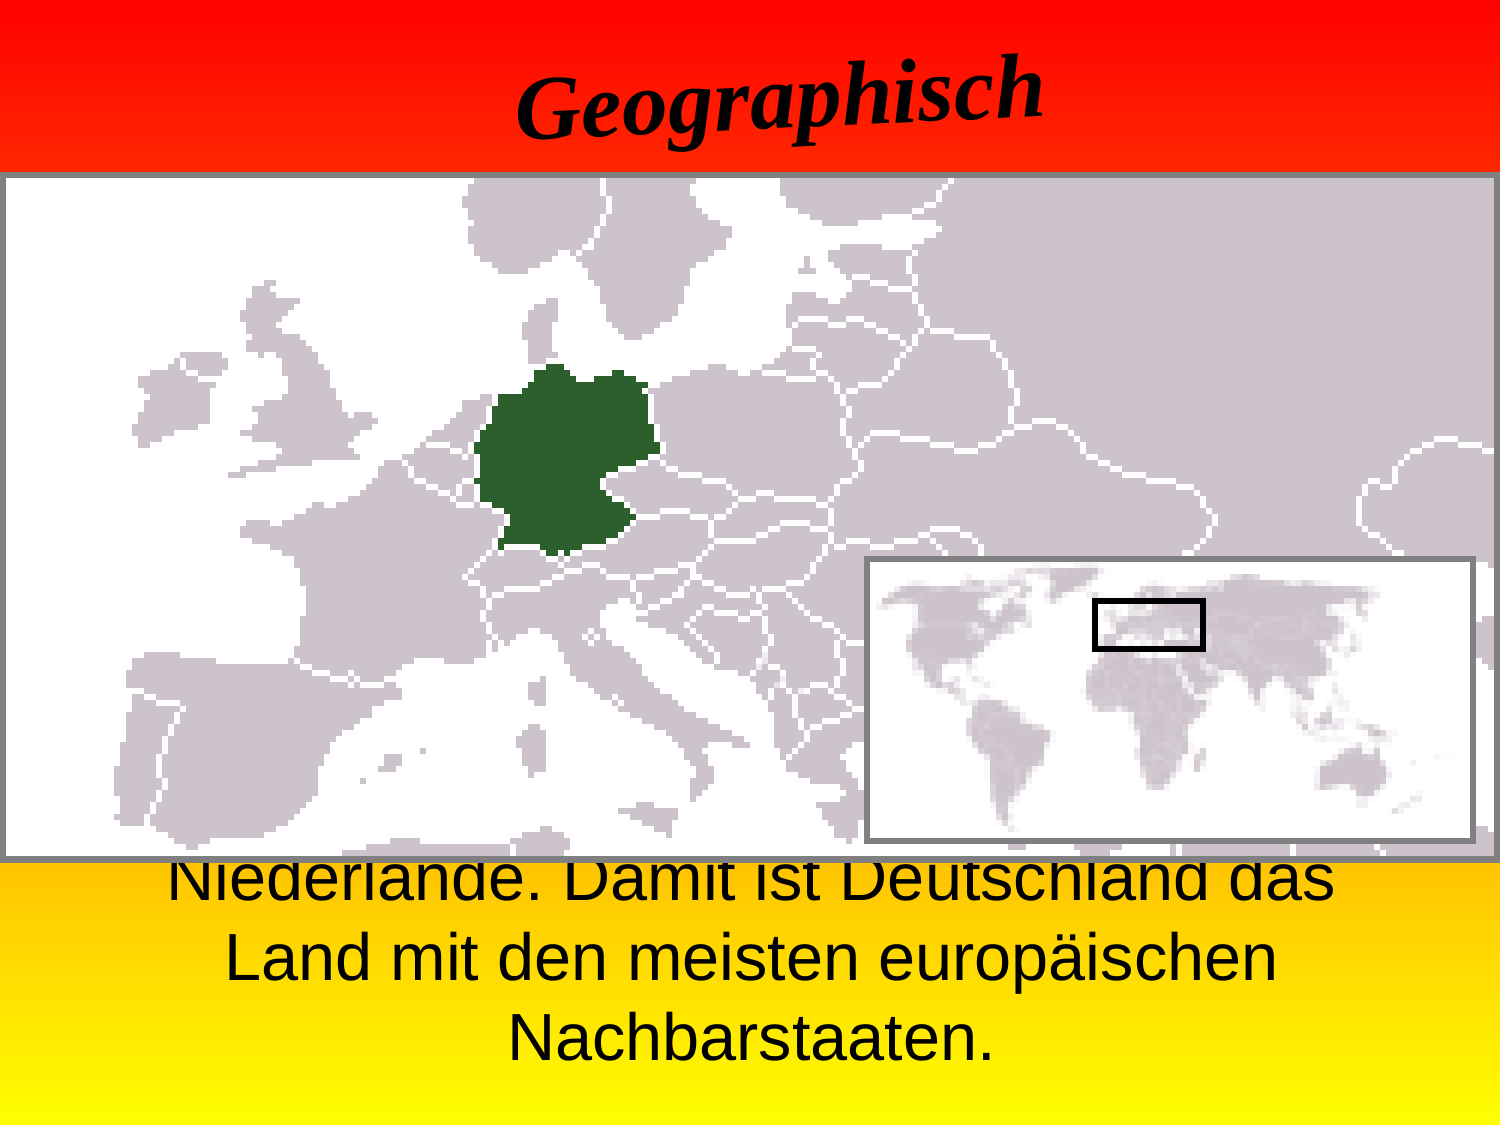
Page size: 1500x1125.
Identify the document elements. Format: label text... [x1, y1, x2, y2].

picture [0, 172, 1500, 863]
text_box Die naturräumlichen Großregionen sind von Nord nach Süd Norddeutsches Tiefland, Mittelgebirgszone und Alpenvorland mit Alpen. Deutschland hat insgesamt neun Nachbarstaaten: Dänemark, Polen, Tschechien, Österreich, die Schweiz, Frankreich, Luxemburg, Belgien und die Niederlande. Damit ist Deutschland das Land mit den meisten europäischen Nachbarstaaten. [76, 863, 1427, 1010]
text_box Geographisch [497, 17, 1025, 172]
